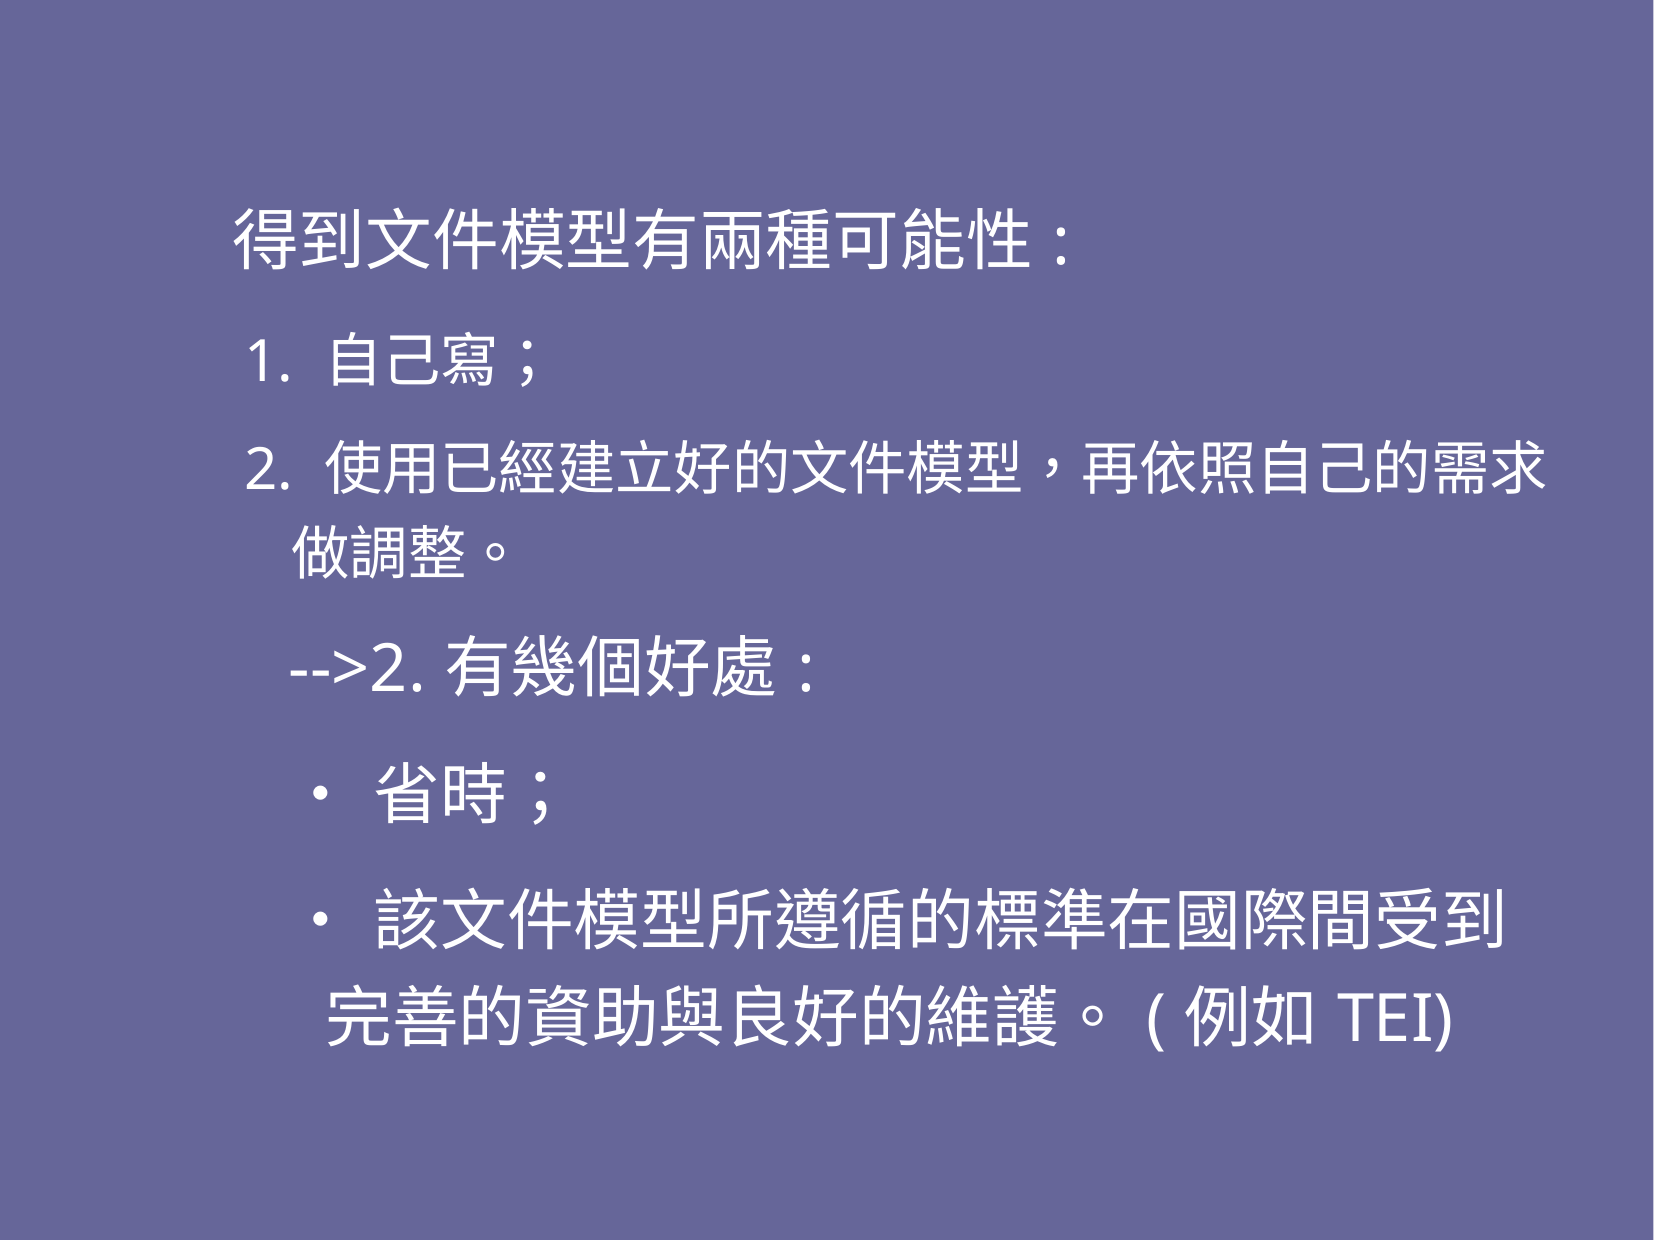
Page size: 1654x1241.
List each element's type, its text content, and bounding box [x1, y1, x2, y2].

list 得到文件模型有兩種可能性: 1. 自己寫； 2. 使用已經建立好的文件模型，再依照自己的需求做調整。 -->2.有幾個好處: ‧省時； ‧該文件模型所遵循的標準在國際間受到 完善的資助與良好的維護。(例如TEI) [150, 187, 1563, 1153]
